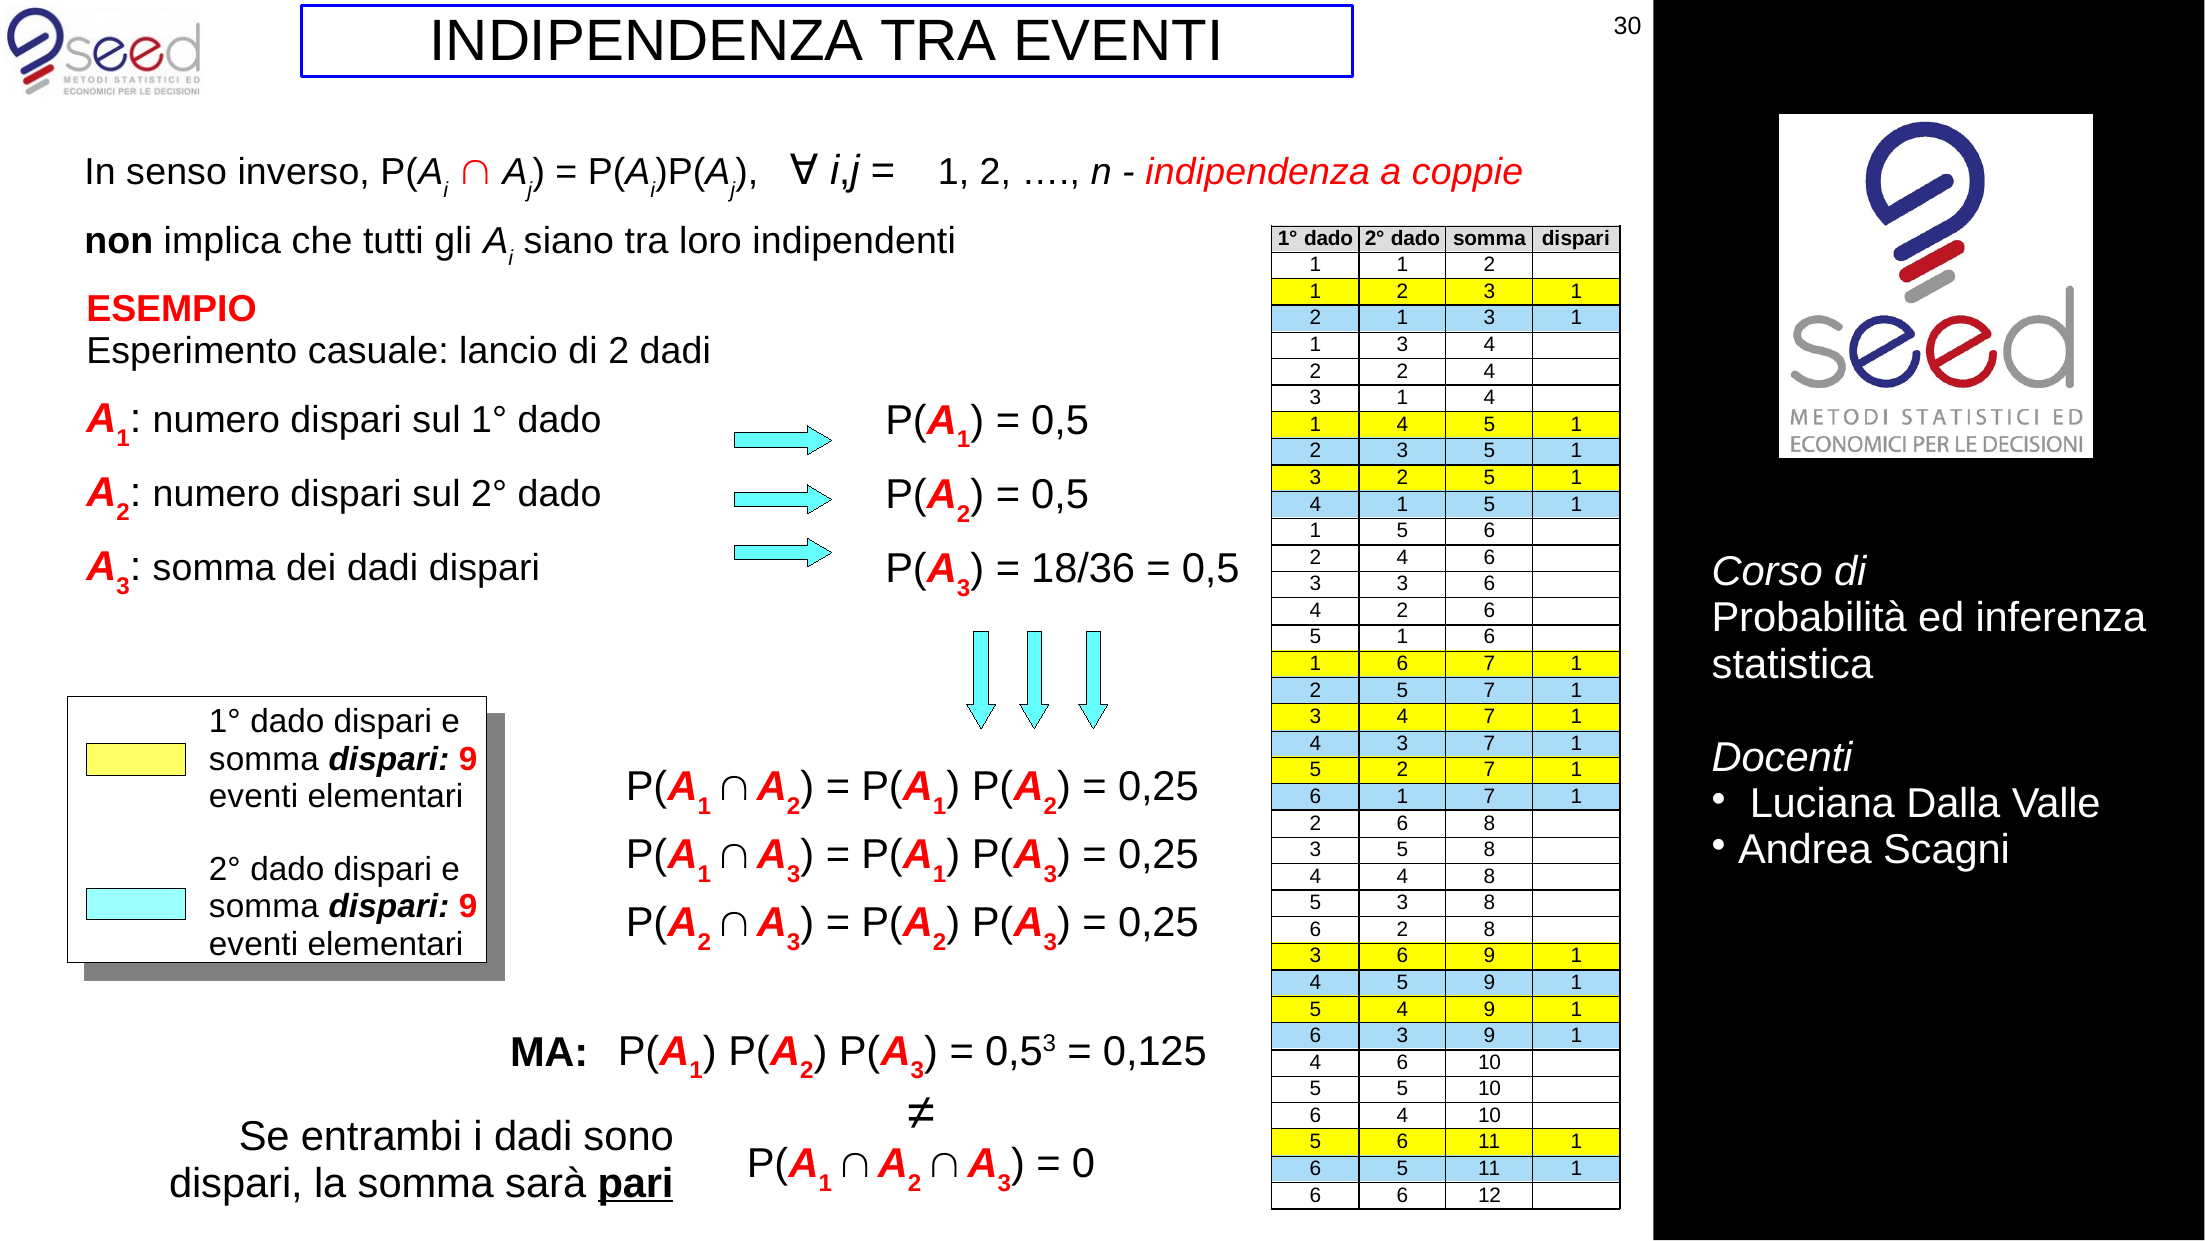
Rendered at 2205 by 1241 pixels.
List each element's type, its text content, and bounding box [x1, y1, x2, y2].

text_box [1019, 631, 1049, 729]
text_box INDIPENDENZA TRA EVENTI [301, 5, 1353, 77]
text_box 1° dado dispari e somma dispari: 9 eventi elementari 2° dado dispari e somma dispari: 9 eventi elementari [67, 696, 487, 960]
picture [5, 5, 203, 98]
text_box [734, 425, 832, 455]
chart [1271, 225, 1623, 1213]
text_box [86, 743, 186, 776]
text_box P(A1) = 0,5 P(A2) = 0,5 P(A3) = 18/36 = 0,5 [885, 396, 1252, 606]
text_box P(A1) P(A2) P(A3) = 0,53 = 0,125 ≠ P(A1 ∩ A2 ∩ A3) = 0 [617, 1027, 1224, 1241]
text_box [734, 484, 832, 514]
text_box In senso inverso, P(Ai ∩ Aj) = P(Ai)P(Aj), ∀ i,j = 1, 2, …., n - indipendenza a coppie non implica che tutti gli Ai siano tra loro indipendenti [84, 147, 1558, 275]
text_box [734, 538, 832, 567]
text_box [86, 888, 186, 920]
text_box [1078, 631, 1108, 729]
text_box ESEMPIO Esperimento casuale: lancio di 2 dadi A1: numero dispari sul 1° dado A2: numero dispari sul 2° dado A3: somma dei dadi dispari [86, 287, 757, 606]
text_box Se entrambi i dadi sono dispari, la somma sarà pari [137, 1113, 617, 1208]
text_box [966, 631, 996, 729]
text_box P(A1 ∩ A2) = P(A1) P(A2) = 0,25 P(A1 ∩ A3) = P(A1) P(A3) = 0,25 P(A2 ∩ A3) = P(A2) P(A3) = 0,25 [625, 762, 1231, 968]
picture [1779, 114, 2093, 458]
text_box MA: [510, 1029, 590, 1078]
